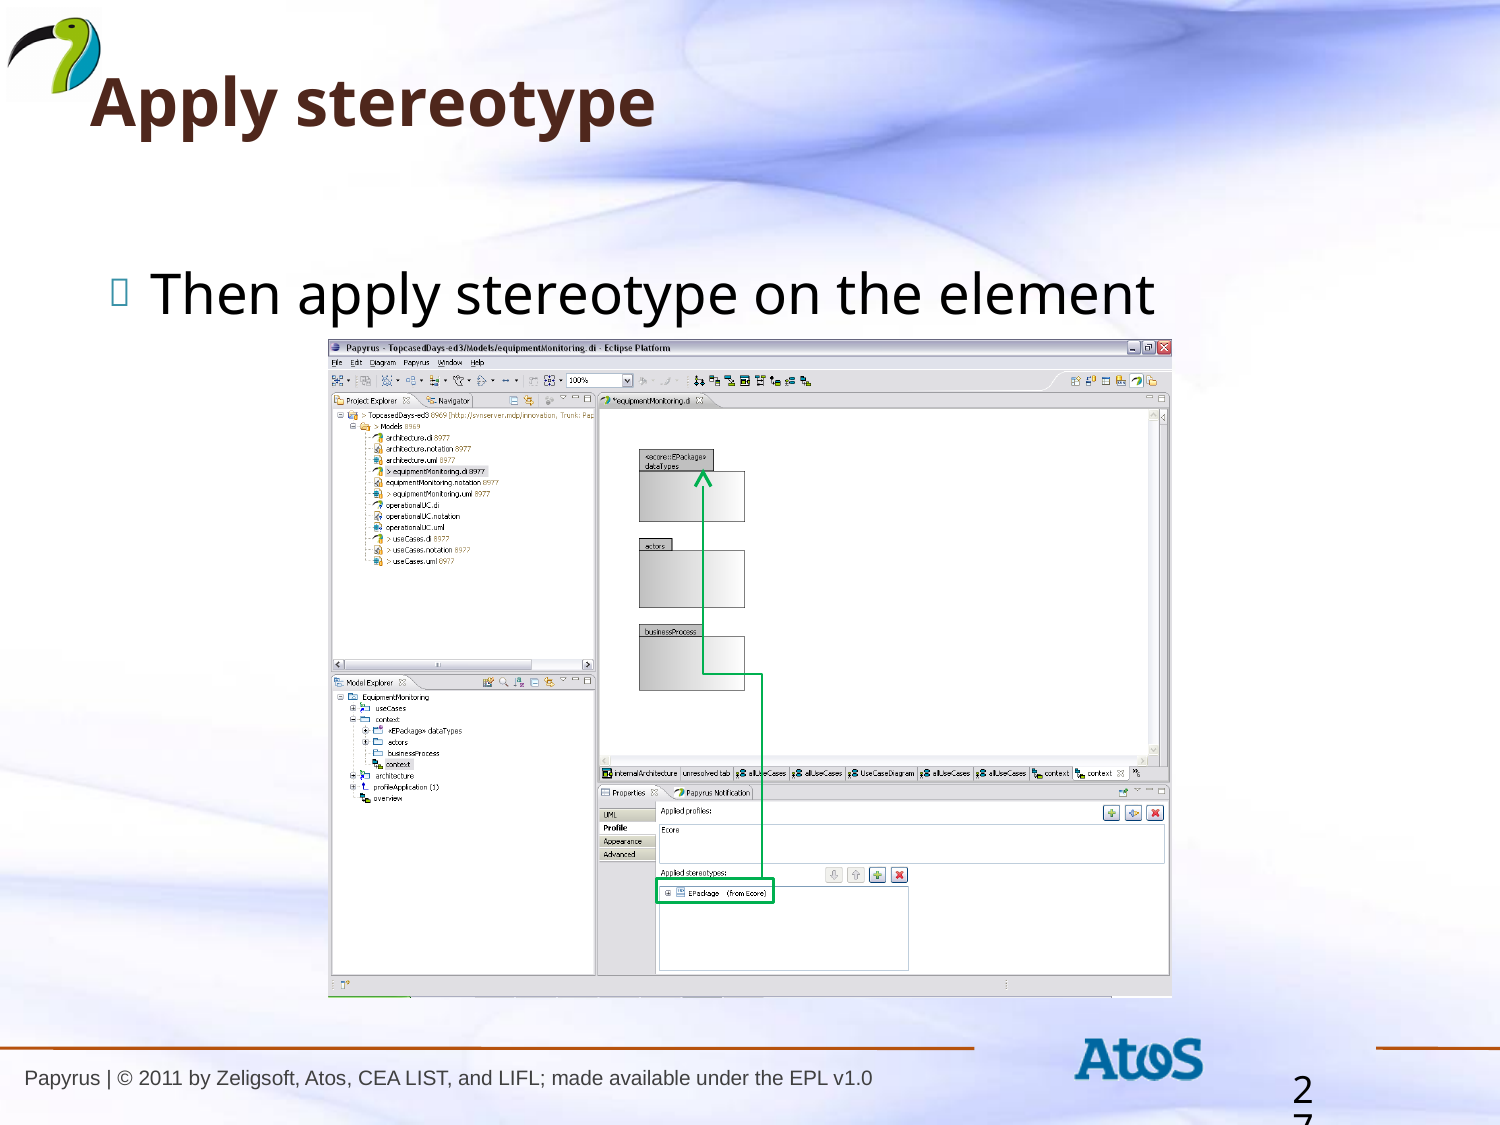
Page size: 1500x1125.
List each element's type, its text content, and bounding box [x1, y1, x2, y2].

slide_number <numéro> [1277, 1051, 1338, 1112]
picture [0, 0, 1500, 1125]
list Then apply stereotype on the element [75, 243, 1425, 986]
title Apply stereotype [75, 45, 1425, 233]
